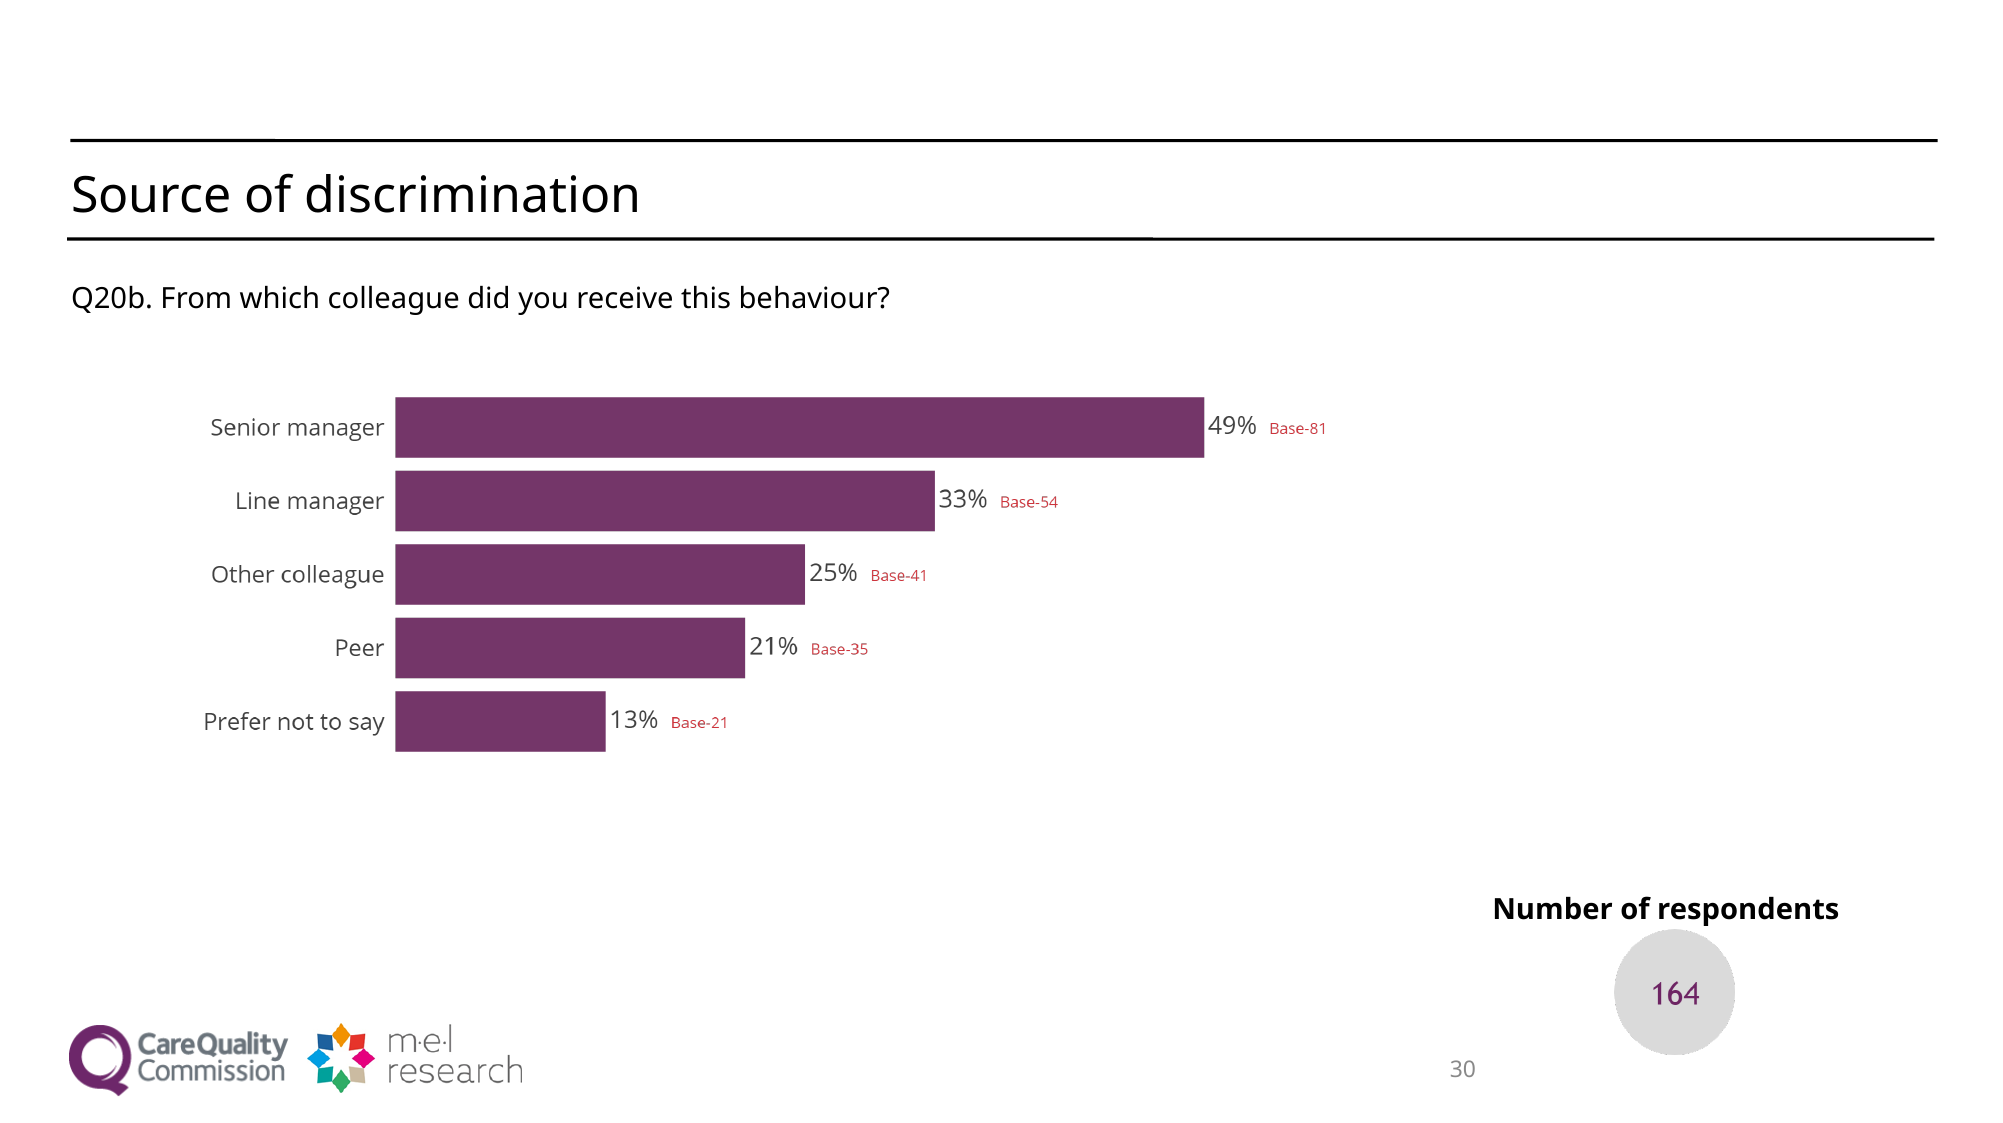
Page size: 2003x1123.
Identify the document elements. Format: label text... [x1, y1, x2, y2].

picture [1614, 929, 1735, 1055]
picture [307, 1023, 522, 1093]
text_box Q20b. From which colleague did you receive this behaviour? [71, 272, 1935, 315]
picture [148, 359, 1493, 813]
title Source of discrimination [71, 142, 1954, 231]
picture [67, 1023, 291, 1099]
text_box Number of respondents [1492, 883, 1859, 926]
text_box 30 [1434, 1039, 1902, 1100]
